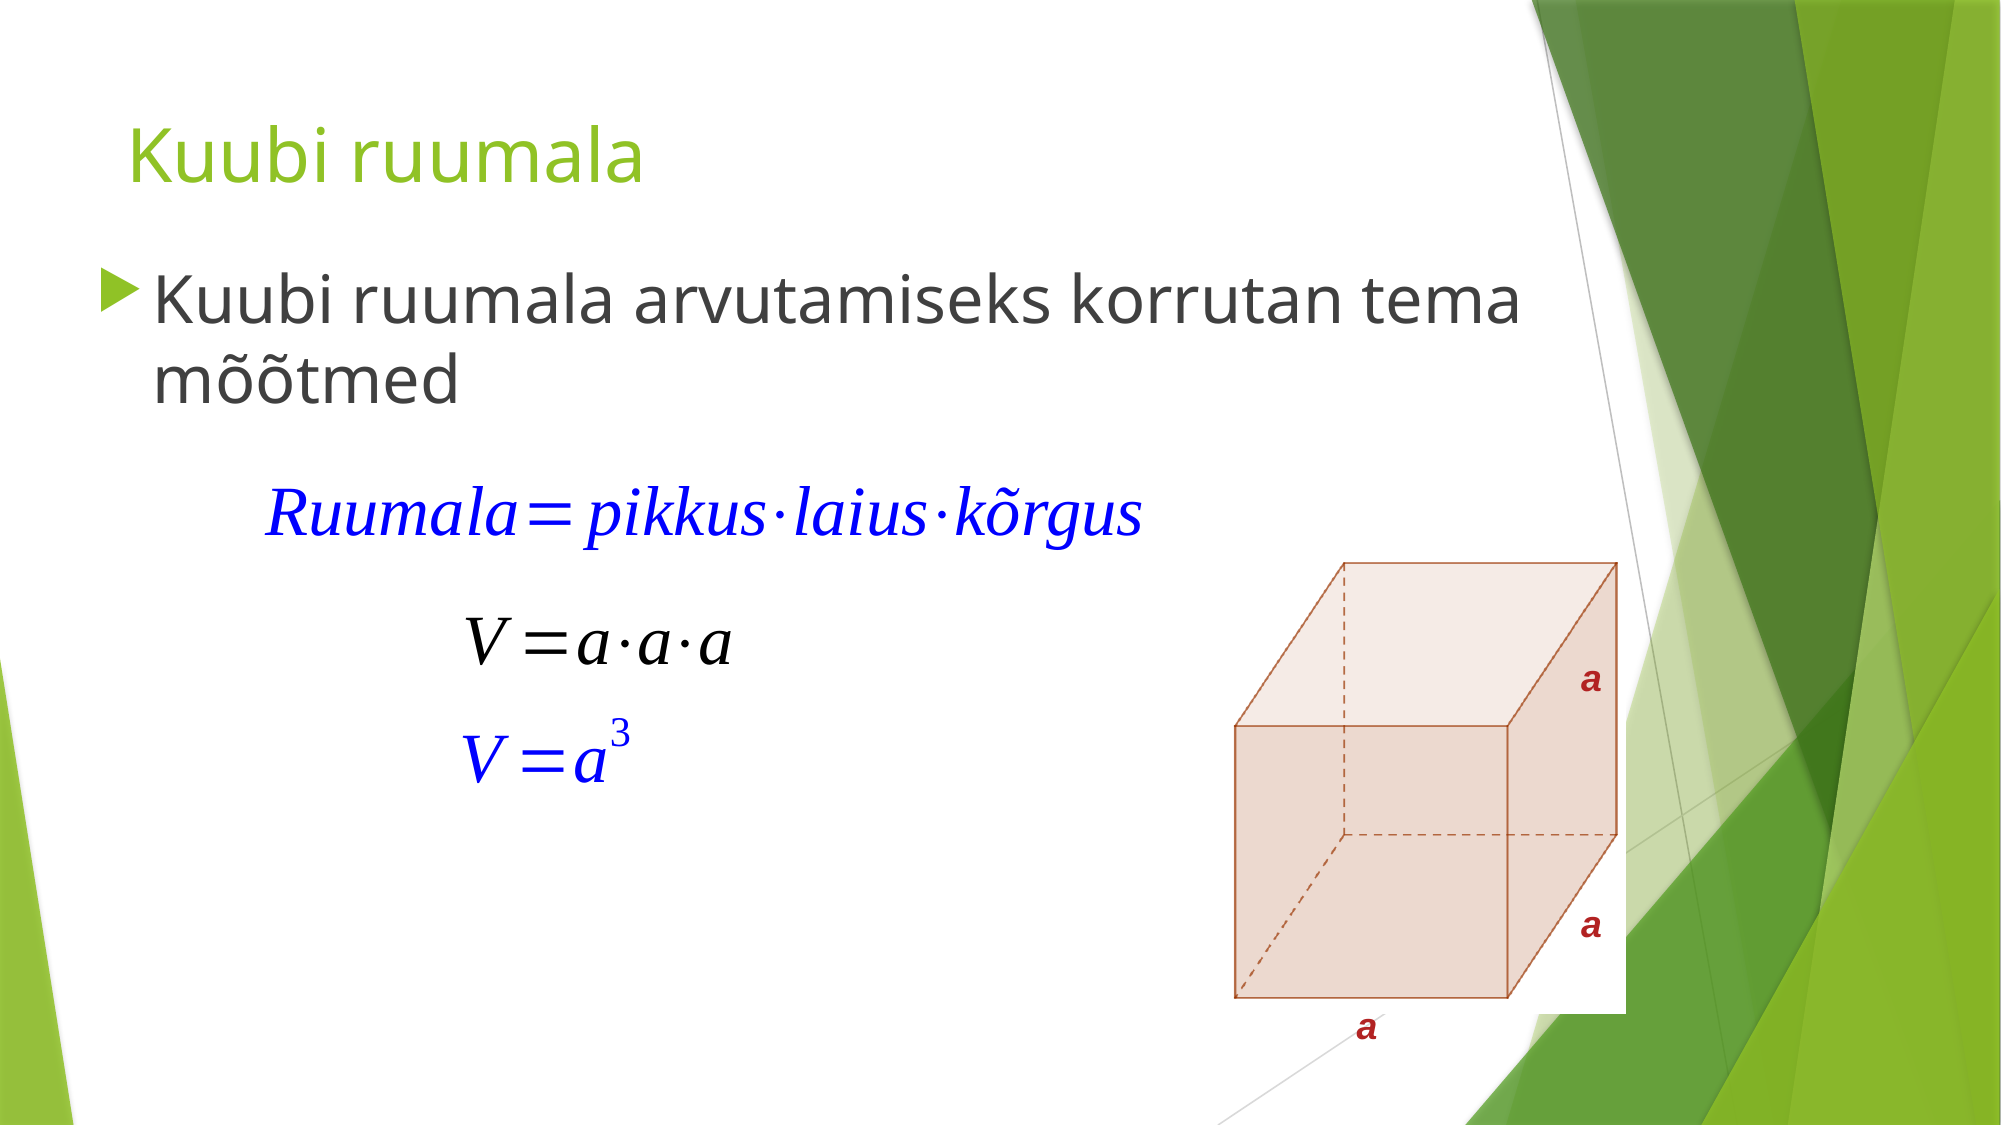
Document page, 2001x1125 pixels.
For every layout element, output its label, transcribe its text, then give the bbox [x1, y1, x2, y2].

text_box a [1341, 997, 1401, 1067]
chart [255, 472, 1152, 551]
list Kuubi ruumala arvutamiseks korrutan tema mõõtmed [81, 249, 1595, 886]
title Kuubi ruumala [111, 99, 1522, 237]
chart [456, 601, 741, 680]
text_box a [1566, 649, 1626, 719]
picture [1210, 719, 1626, 1014]
text_box a [1566, 895, 1626, 965]
chart [453, 708, 638, 798]
picture [1595, 531, 1626, 649]
